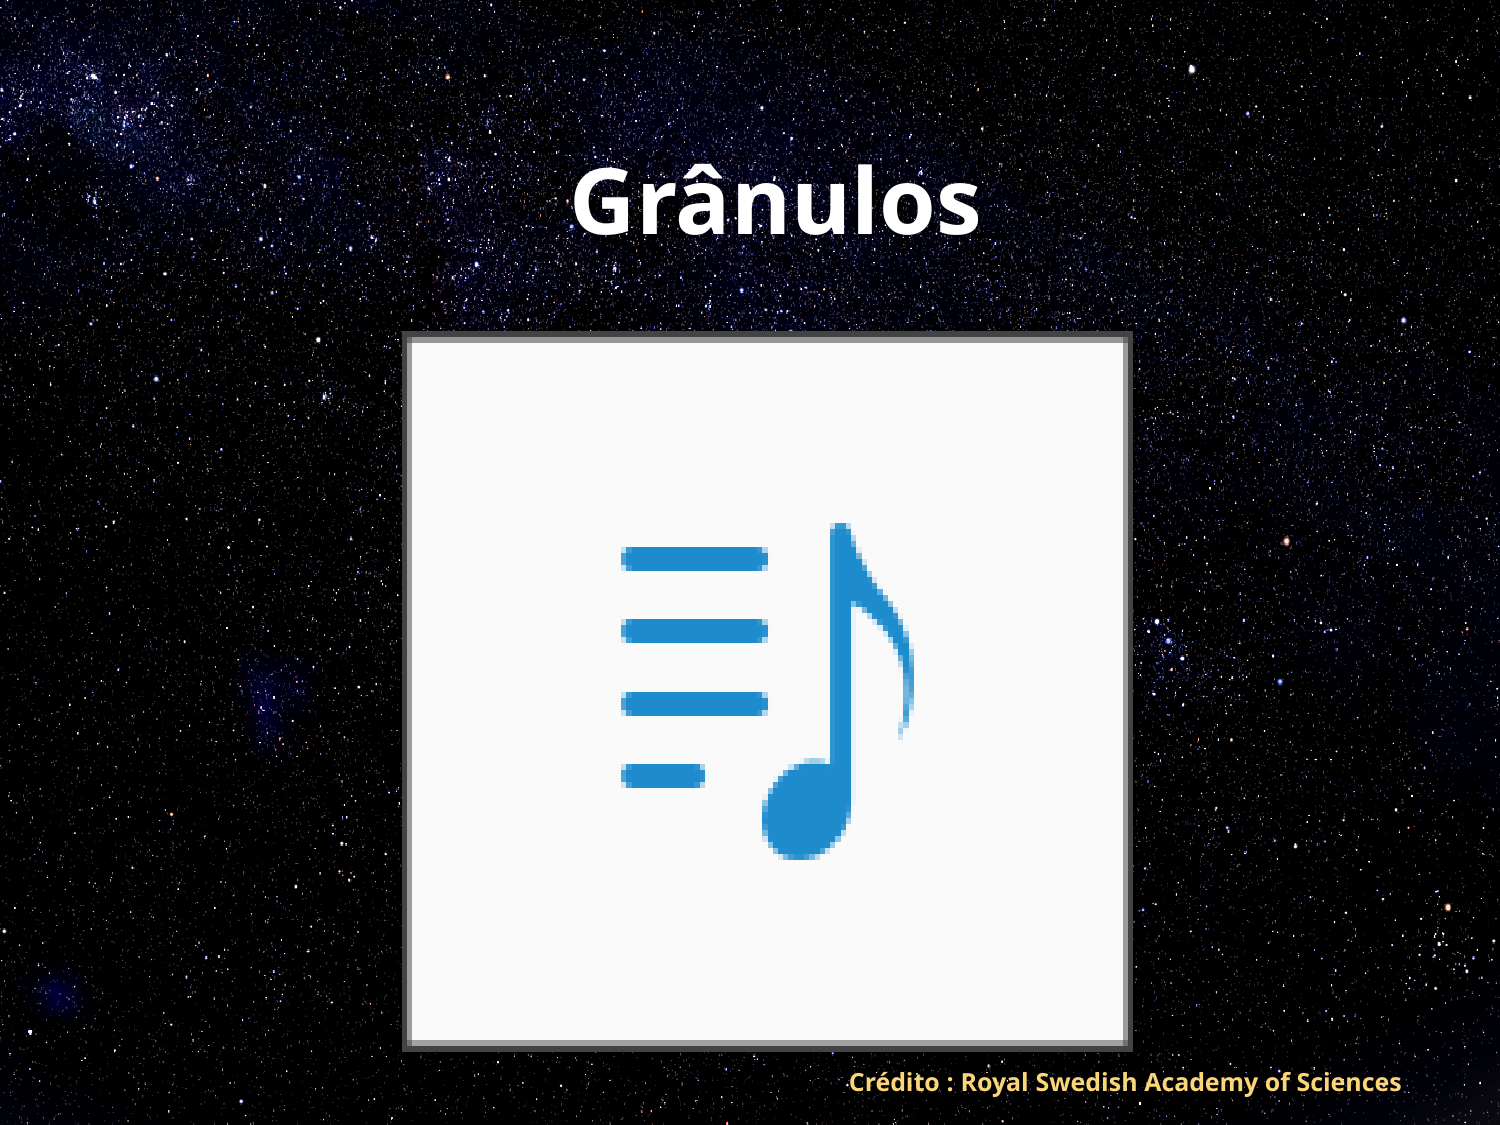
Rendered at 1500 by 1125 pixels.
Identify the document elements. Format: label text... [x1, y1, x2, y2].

title Grânulos [117, 129, 1436, 268]
text_box Crédito : Royal Swedish Academy of Sciences [834, 1058, 1418, 1104]
text_box [401, 330, 1134, 1054]
picture [0, 0, 1500, 1125]
